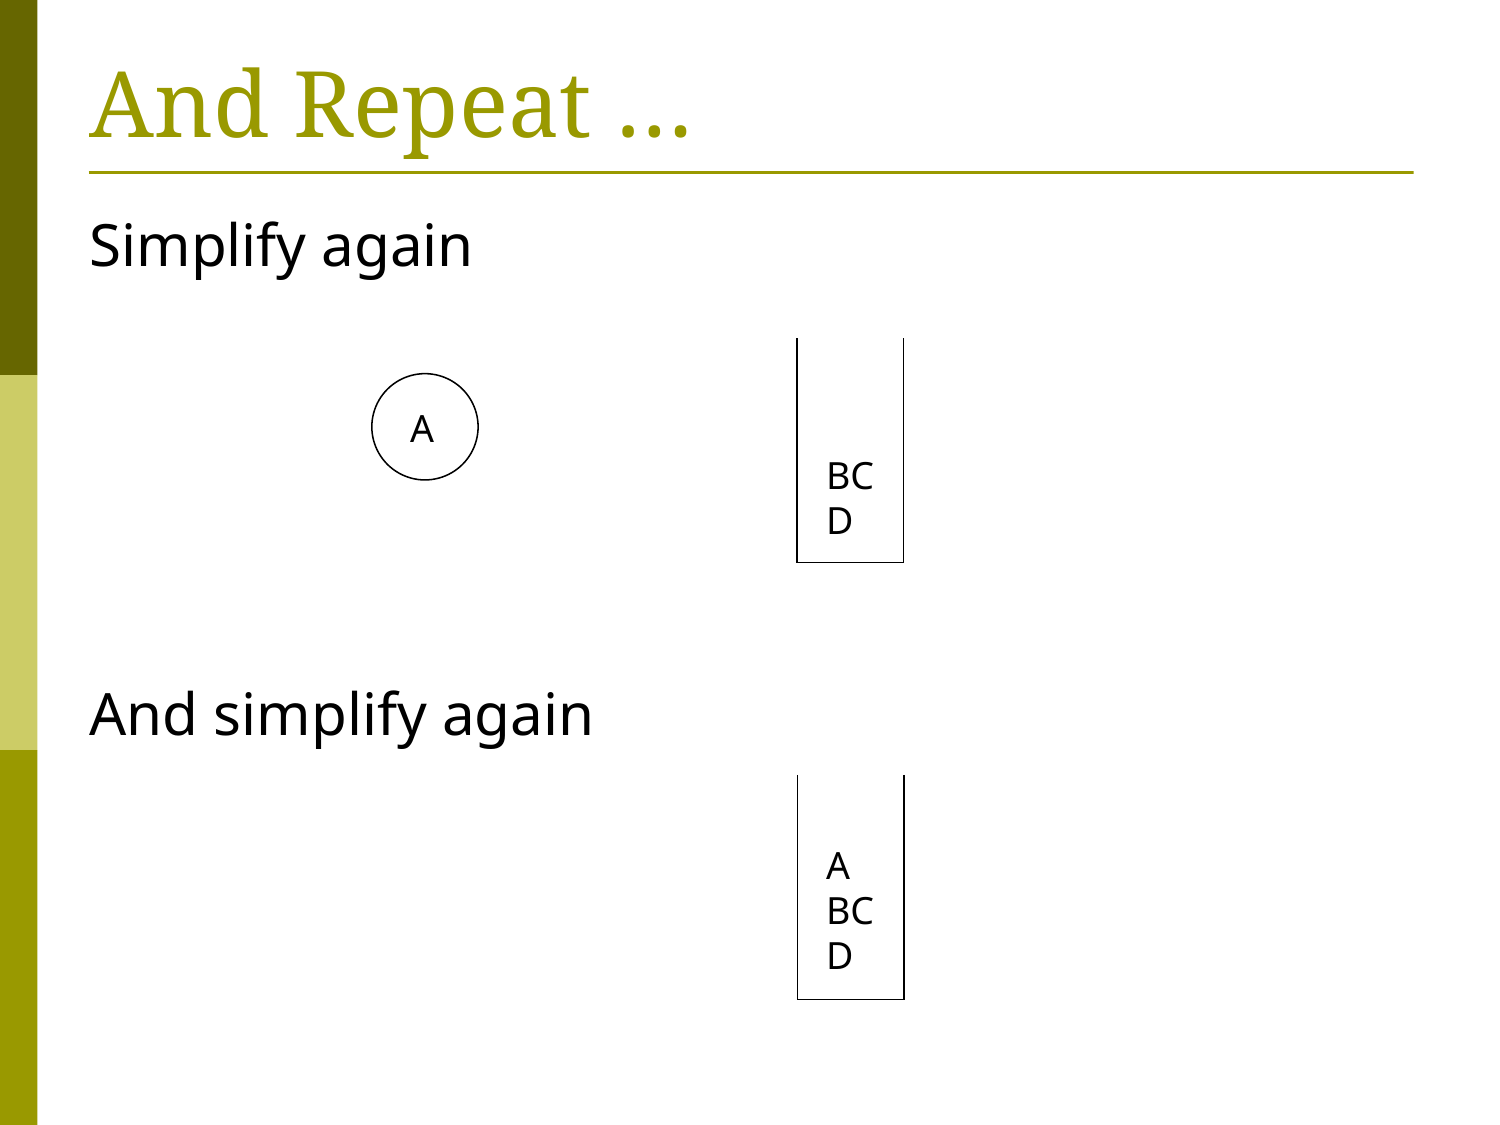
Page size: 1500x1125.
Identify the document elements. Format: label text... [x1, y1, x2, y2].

text_box BC D [811, 444, 890, 550]
text_box A BC D [811, 834, 890, 985]
title And Repeat … [75, 45, 1426, 173]
list Simplify again And simplify again [75, 196, 1426, 1006]
text_box A [395, 397, 455, 458]
